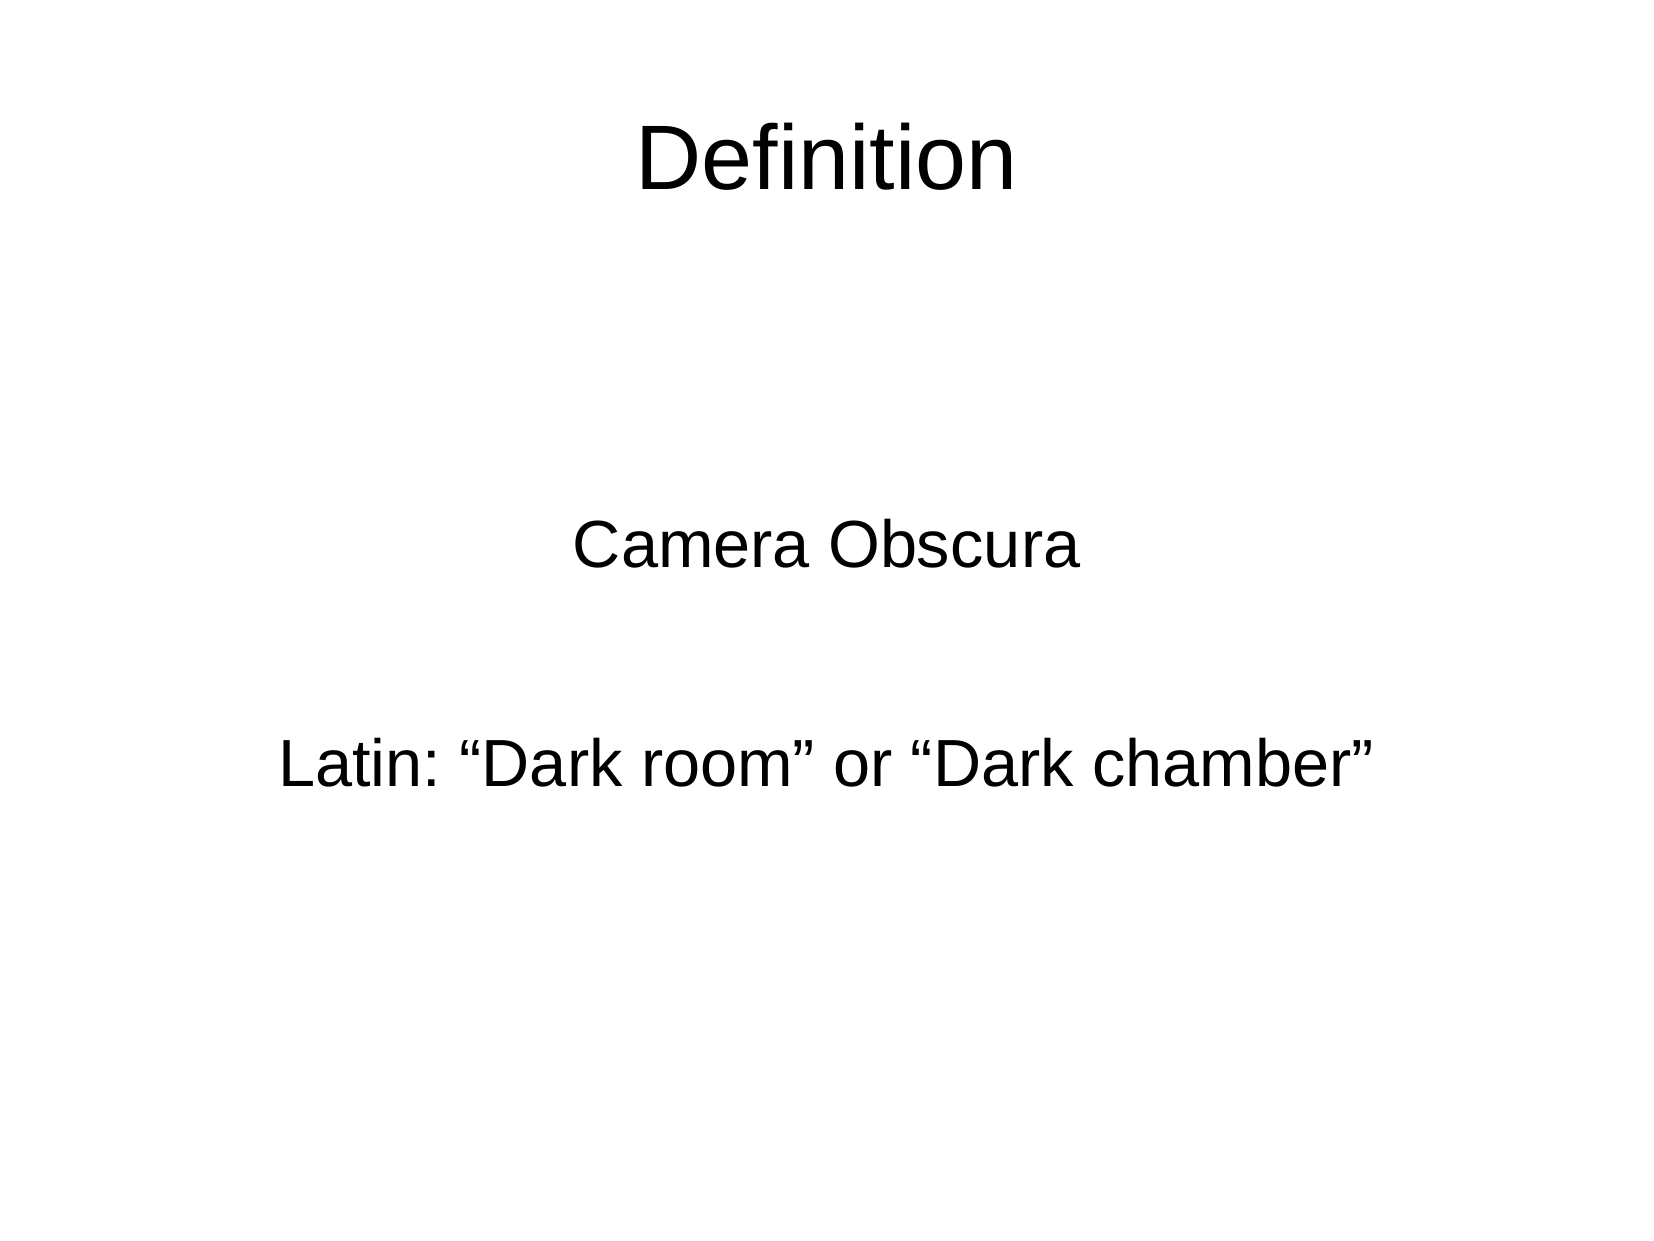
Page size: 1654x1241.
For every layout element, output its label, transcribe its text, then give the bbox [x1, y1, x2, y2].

title Definition [82, 49, 1571, 257]
subtitle Camera Obscura Latin: “Dark room” or “Dark chamber” [82, 290, 1571, 1010]
